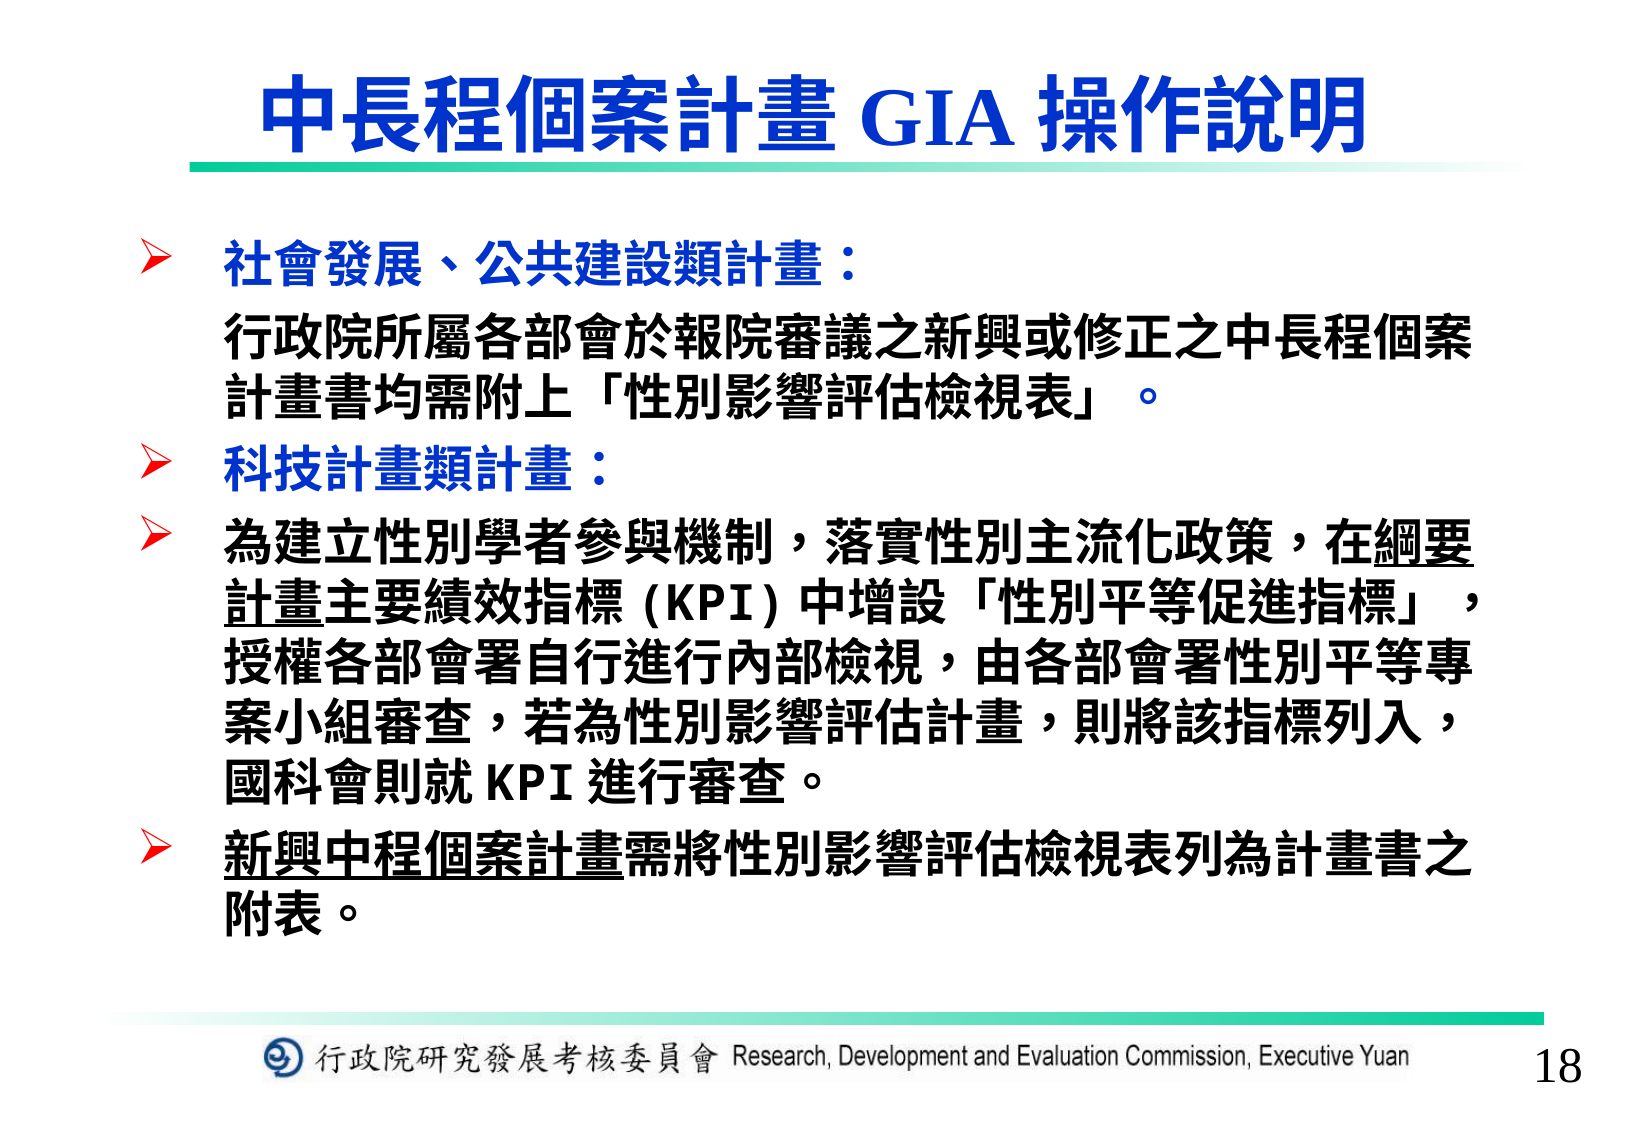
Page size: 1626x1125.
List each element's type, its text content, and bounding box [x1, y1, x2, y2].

title 中長程個案計畫GIA操作說明 [121, 37, 1504, 188]
picture [262, 1035, 1415, 1083]
list 社會發展、公共建設類計畫： 行政院所屬各部會於報院審議之新興或修正之中長程個案計畫書均需附上「性別影響評估檢視表」。 科技計畫類計畫： 為建立性別學者參與機制，落實性別主流化政策，在綱要計畫主要績效指標(KPI)中增設「性別平等促進指標」，授權各部會署自行進行內部檢視，由各部會署性別平等專案小組審查，若為性別影響評估計畫，則將該指標列入，國科會則就KPI進行審查。 新興中程個案計畫需將性別影響評估檢視表列為計畫書之附表。 [121, 224, 1504, 988]
